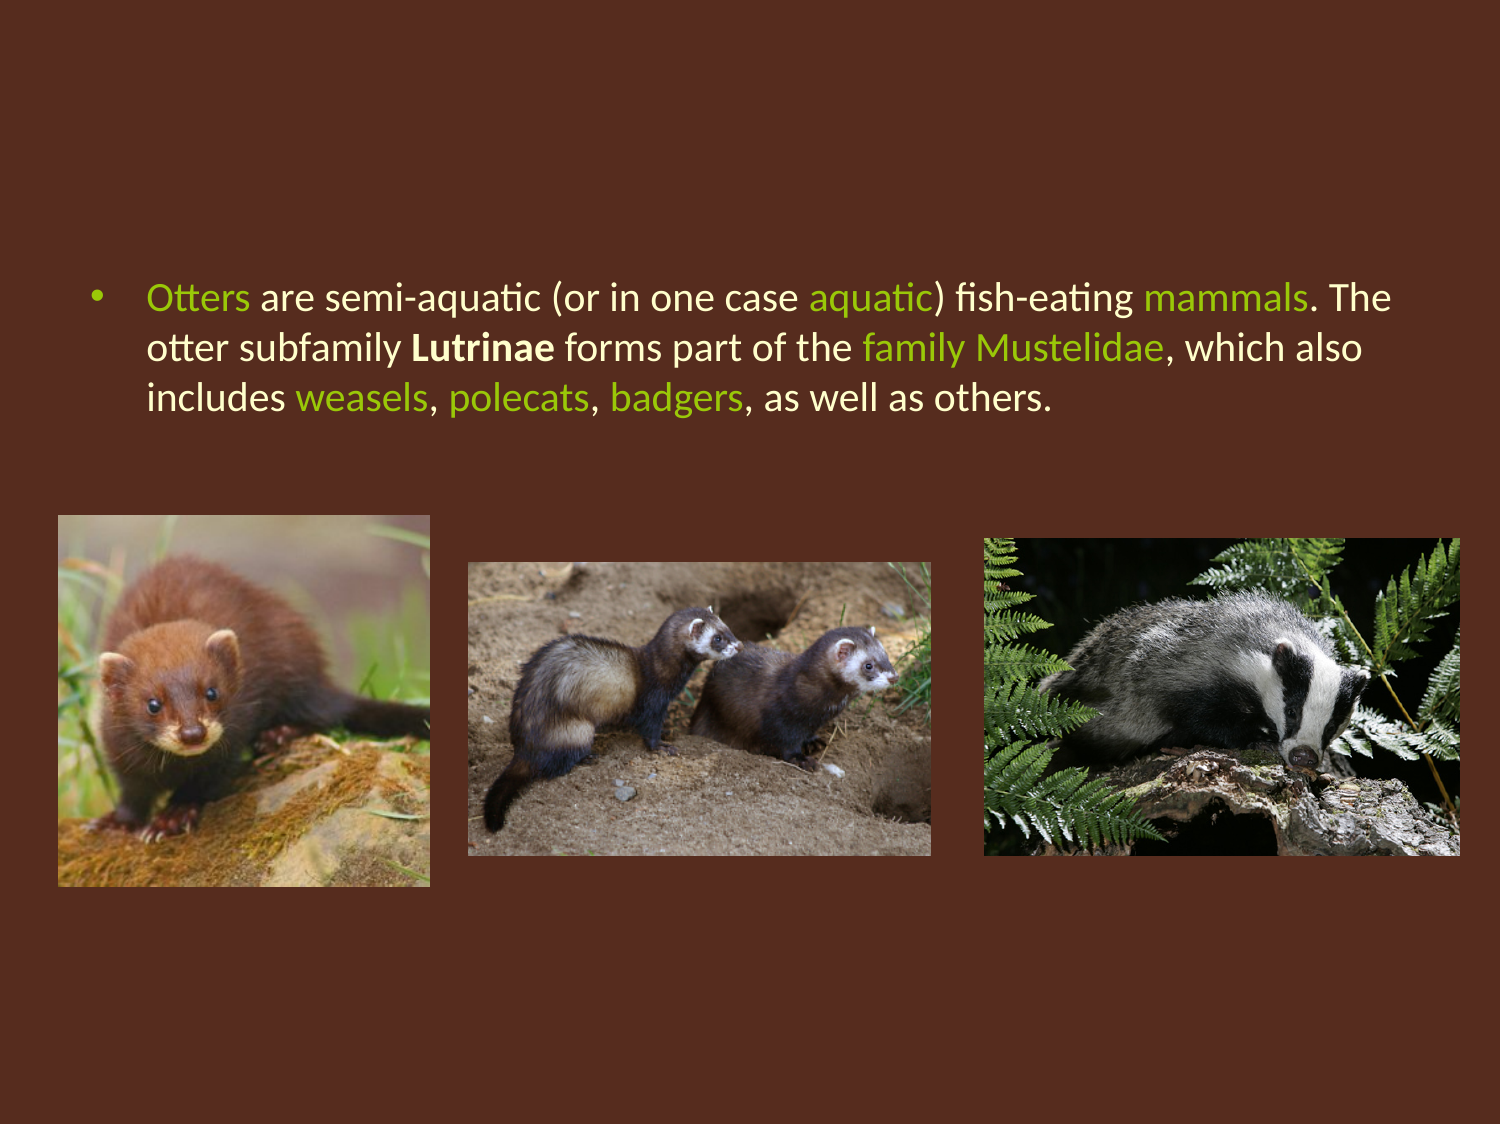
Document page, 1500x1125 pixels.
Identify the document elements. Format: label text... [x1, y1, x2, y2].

list Otters are semi-aquatic (or in one case aquatic) fish-eating mammals. The otter subfamily Lutrinae forms part of the family Mustelidae, which also includes weasels, polecats, badgers, as well as others. [75, 262, 1425, 1005]
picture [0, 0, 1500, 1124]
